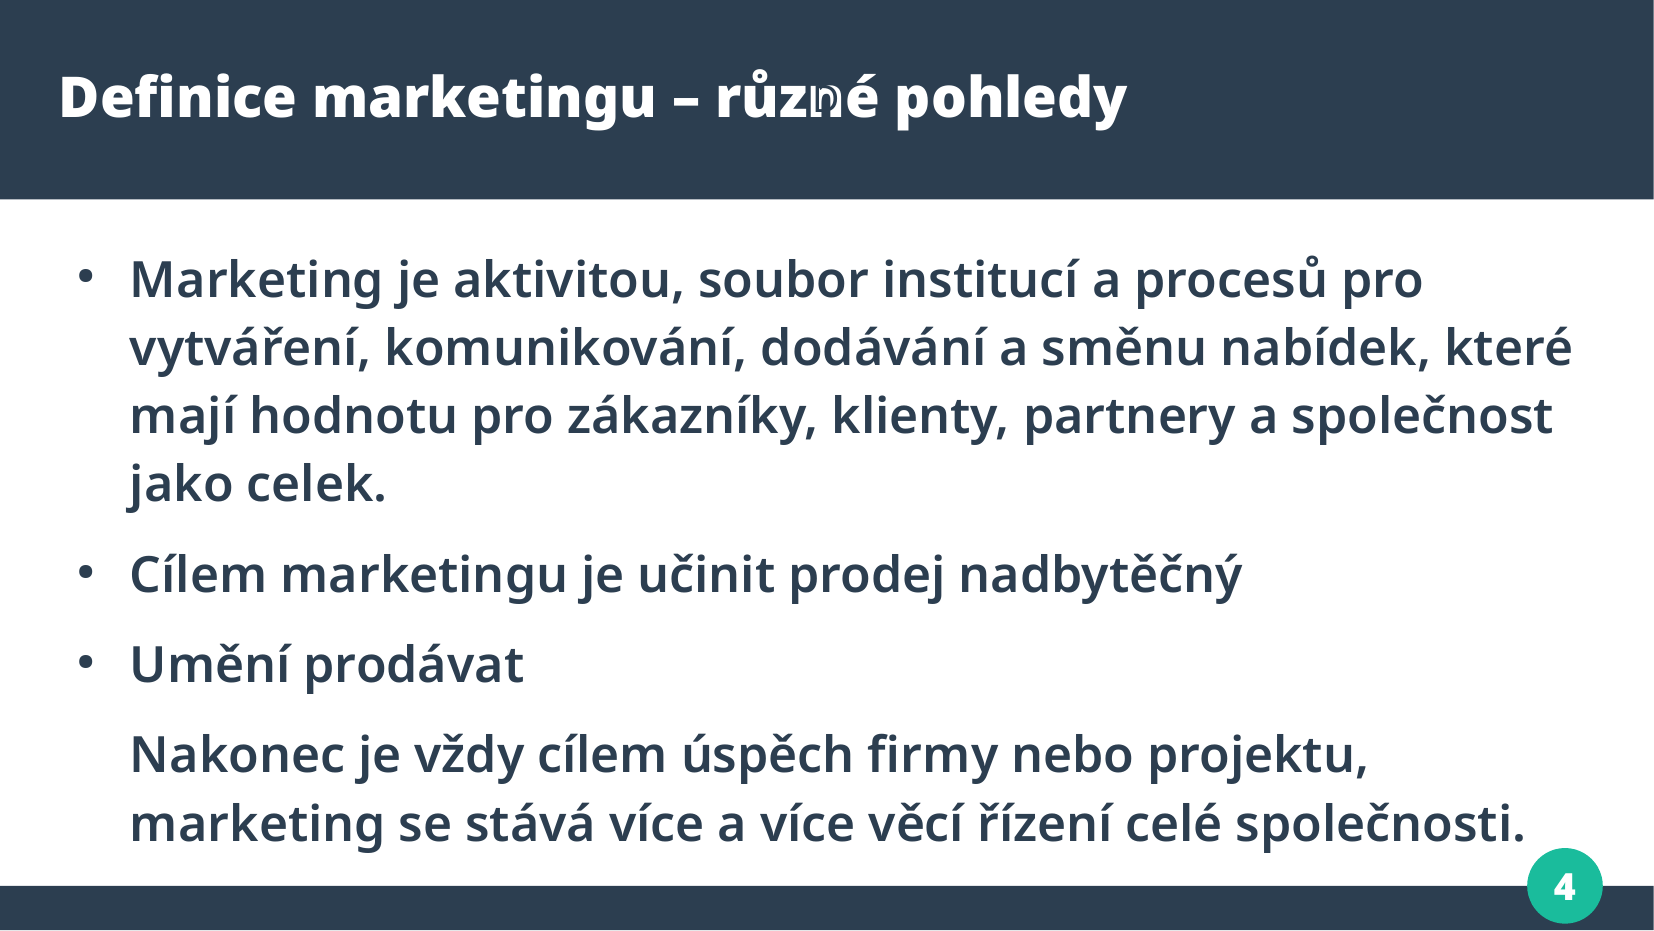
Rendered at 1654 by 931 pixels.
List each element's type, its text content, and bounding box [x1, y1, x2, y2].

list Marketing je aktivitou, soubor institucí a procesů pro vytváření, komunikování, dodávání a směnu nabídek, které mají hodnotu pro zákazníky, klienty, partnery a společnost jako celek. Cílem marketingu je učinit prodej nadbytěčný Umění prodávat Nakonec je vždy cílem úspěch firmy nebo projektu, marketing se stává více a více věcí řízení celé společnosti. [59, 243, 1595, 864]
title Definice marketingu – různé pohledy [59, 37, 1595, 155]
text_box D [797, 66, 850, 129]
